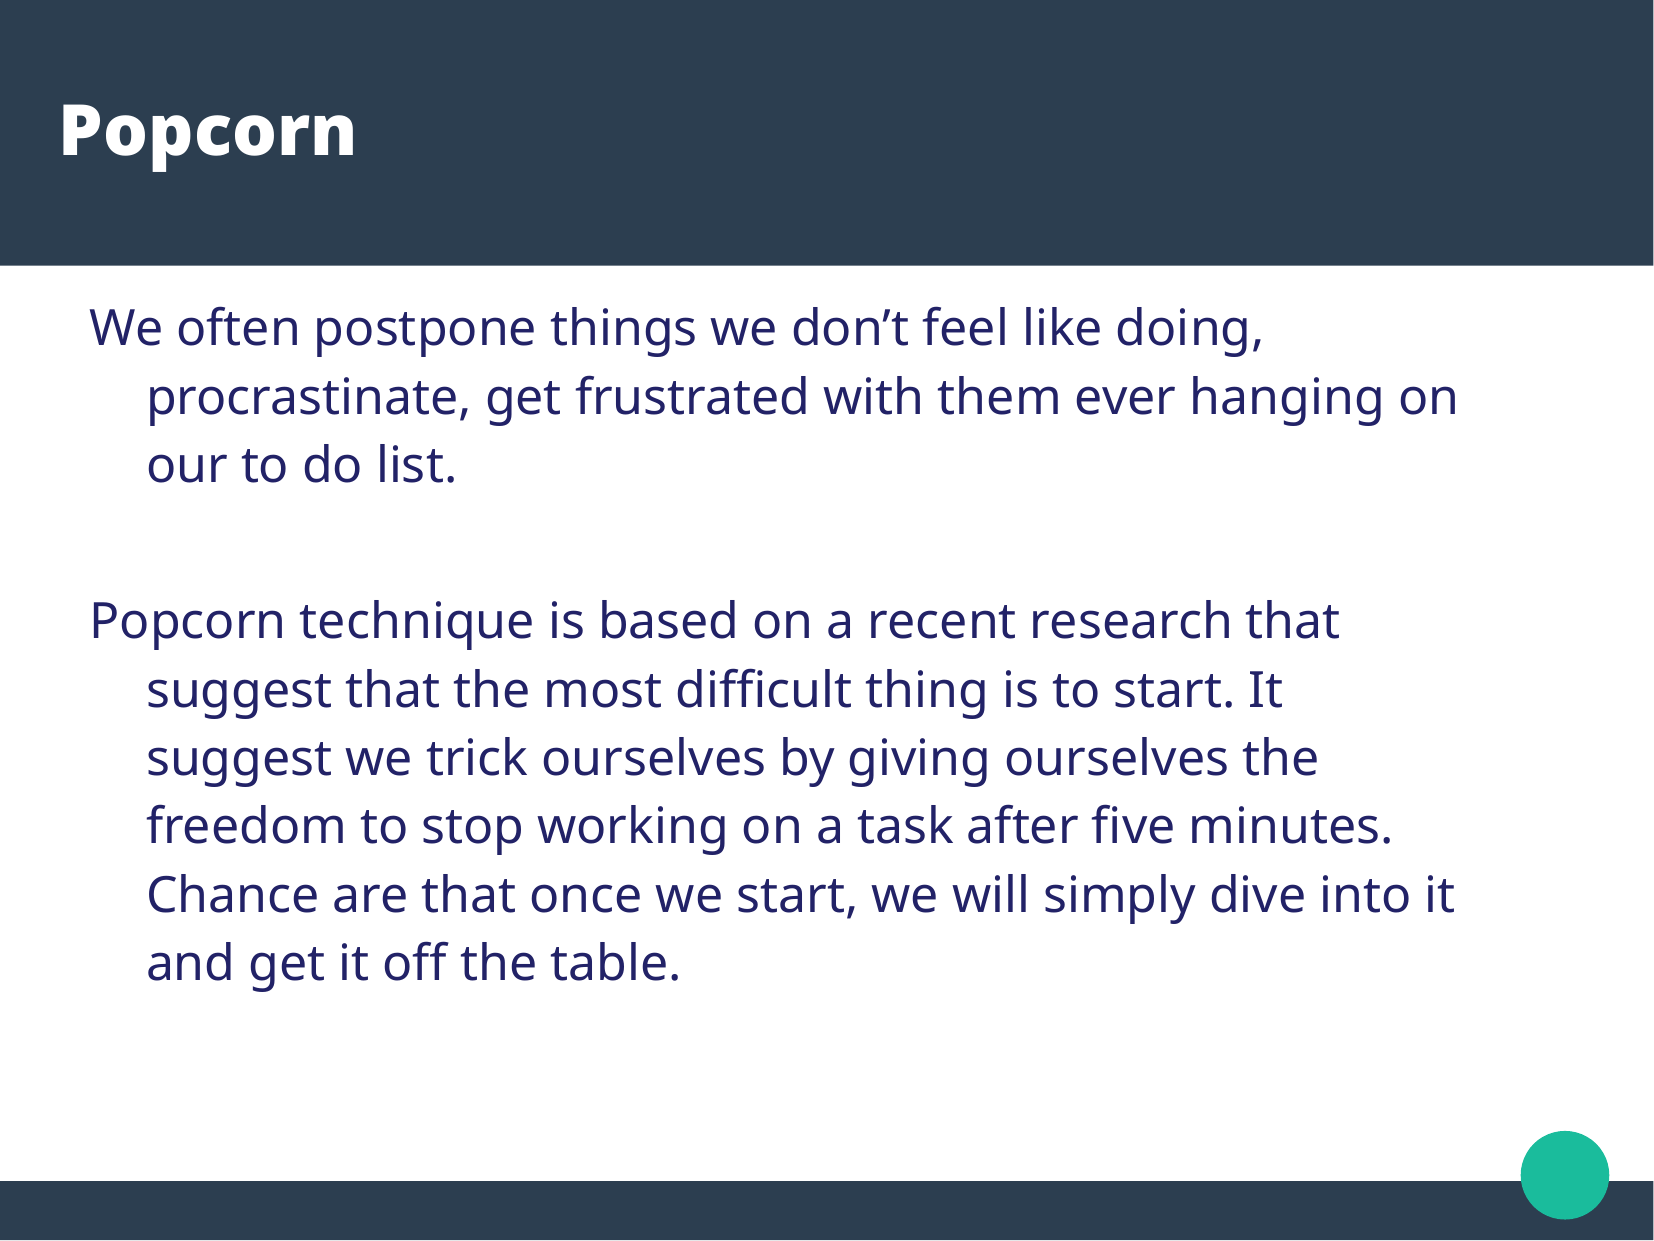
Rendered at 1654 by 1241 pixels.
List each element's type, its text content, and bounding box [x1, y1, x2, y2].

text_box We often postpone things we don’t feel like doing, procrastinate, get frustrated with them ever hanging on our to do list. Popcorn technique is based on a recent research that suggest that the most difficult thing is to start. It suggest we trick ourselves by giving ourselves the freedom to stop working on a task after five minutes. Chance are that once we start, we will simply dive into it and get it off the table. [75, 285, 1486, 1039]
title Popcorn [59, 49, 1595, 207]
